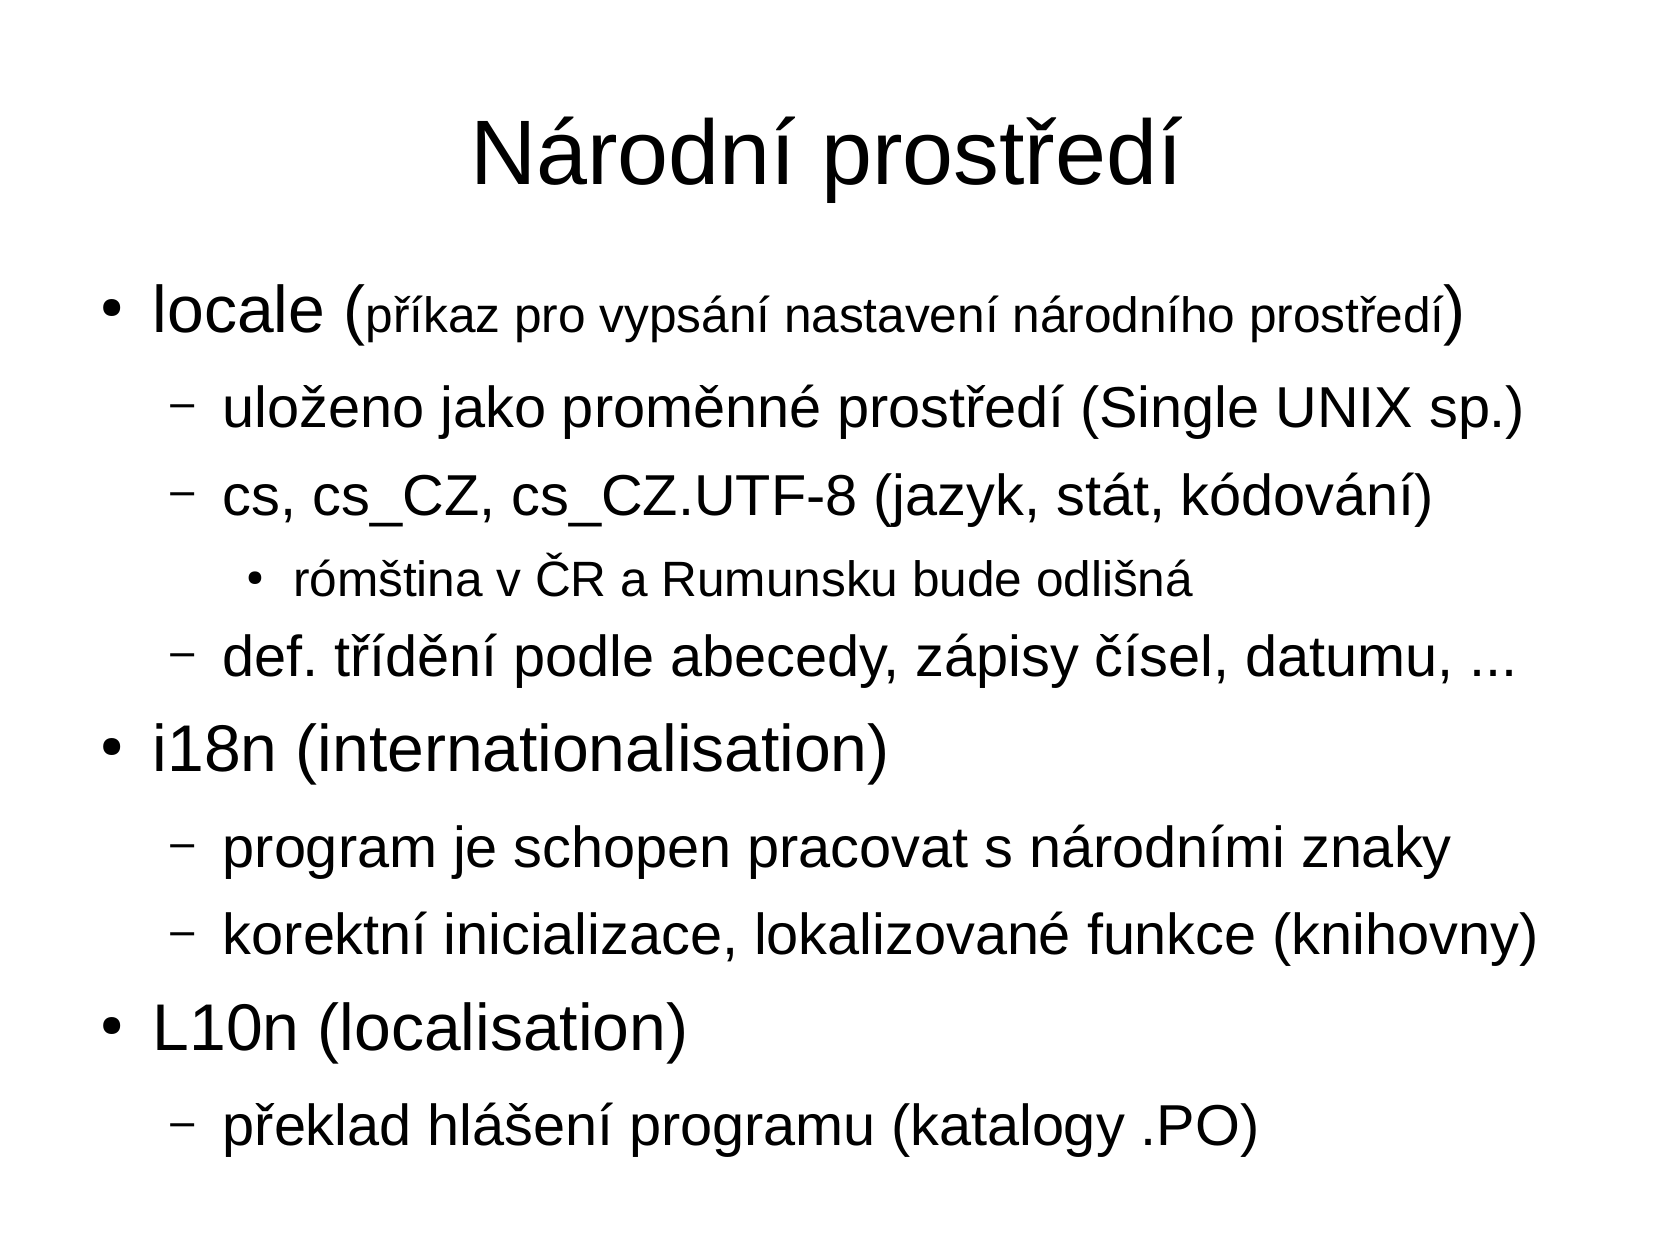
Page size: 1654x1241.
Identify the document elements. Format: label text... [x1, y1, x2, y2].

list locale (příkaz pro vypsání nastavení národního prostředí) uloženo jako proměnné prostředí (Single UNIX sp.) cs, cs_CZ, cs_CZ.UTF-8 (jazyk, stát, kódování) rómština v ČR a Rumunsku bude odlišná def. třídění podle abecedy, zápisy čísel, datumu, ... i18n (internationalisation) program je schopen pracovat s národními znaky korektní inicializace, lokalizované funkce (knihovny) L10n (localisation) překlad hlášení programu (katalogy .PO) [82, 272, 1571, 1166]
title Národní prostředí [82, 56, 1571, 250]
